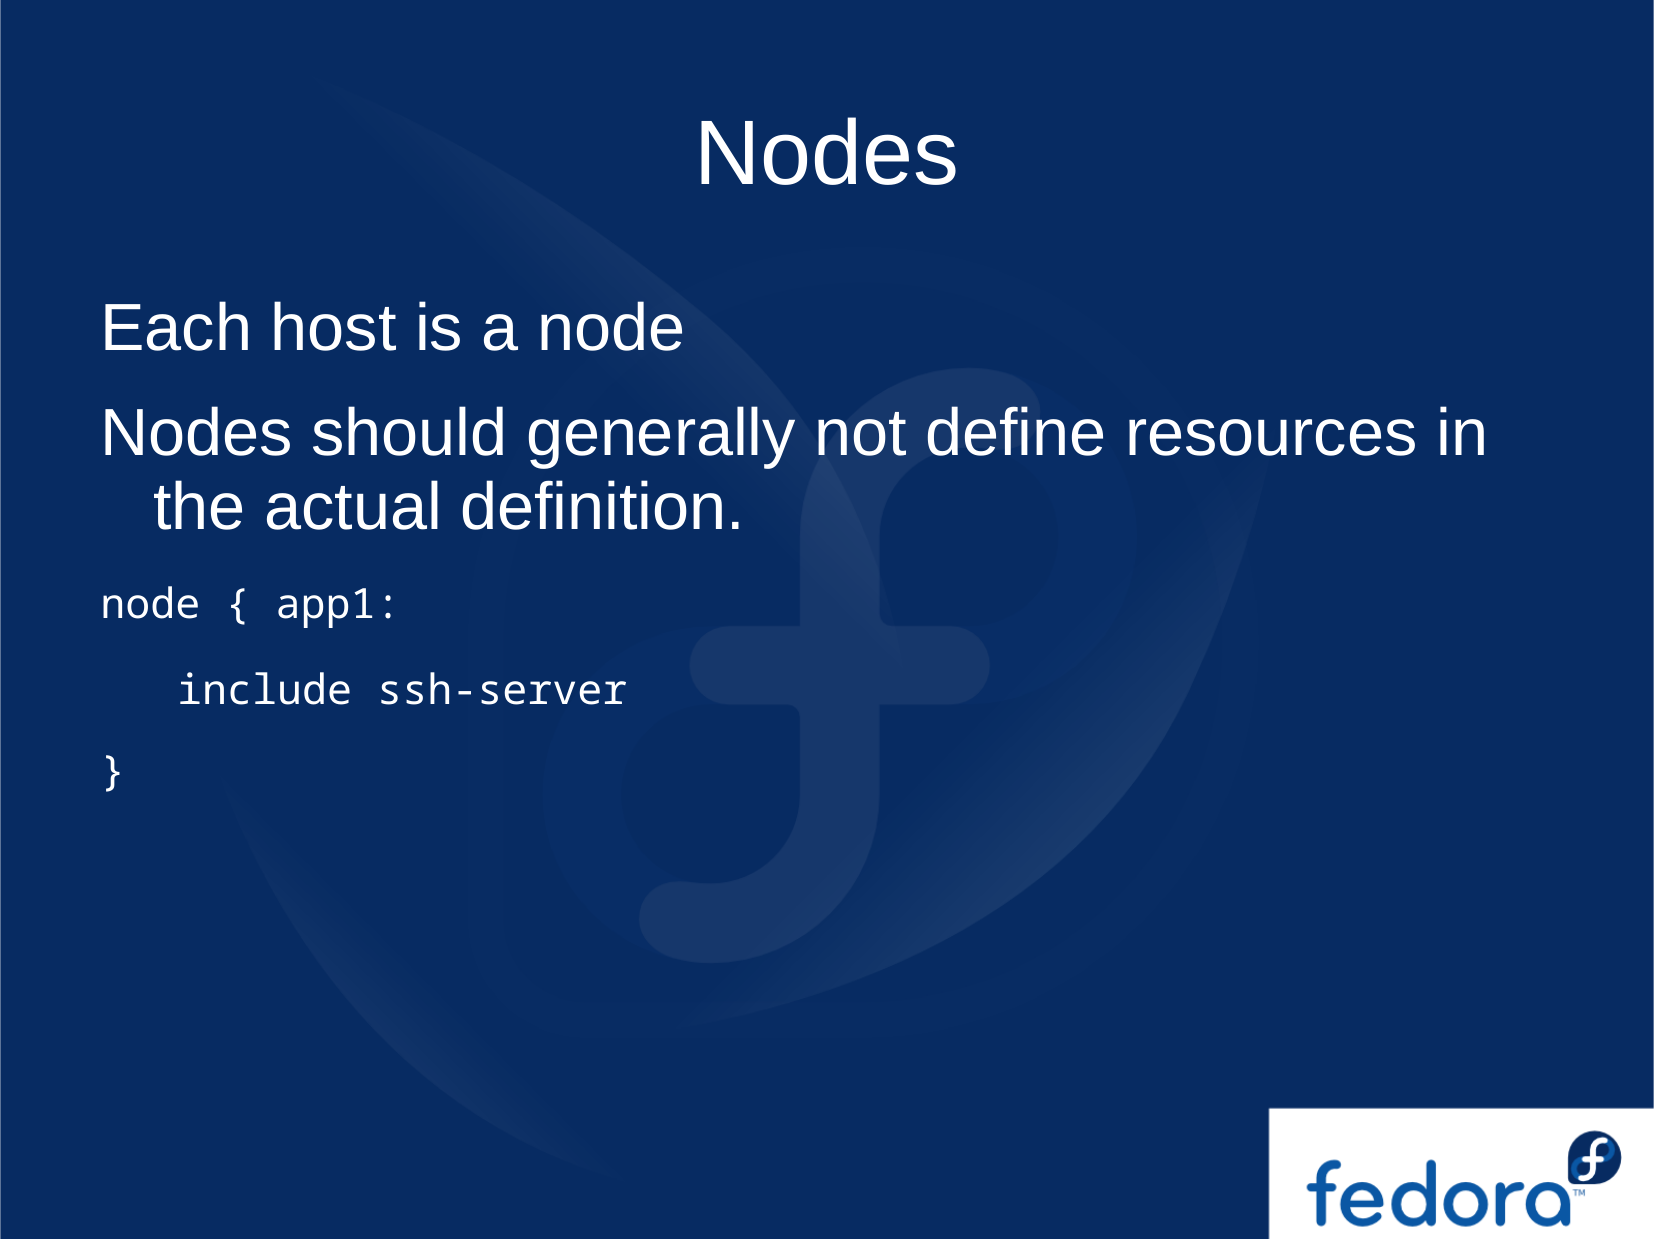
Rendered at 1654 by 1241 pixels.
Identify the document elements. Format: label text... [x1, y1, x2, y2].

list Each host is a node Nodes should generally not define resources in the actual definition. node { app1: include ssh-server } [82, 290, 1571, 1094]
picture [0, 0, 1654, 1239]
title Nodes [82, 56, 1571, 250]
